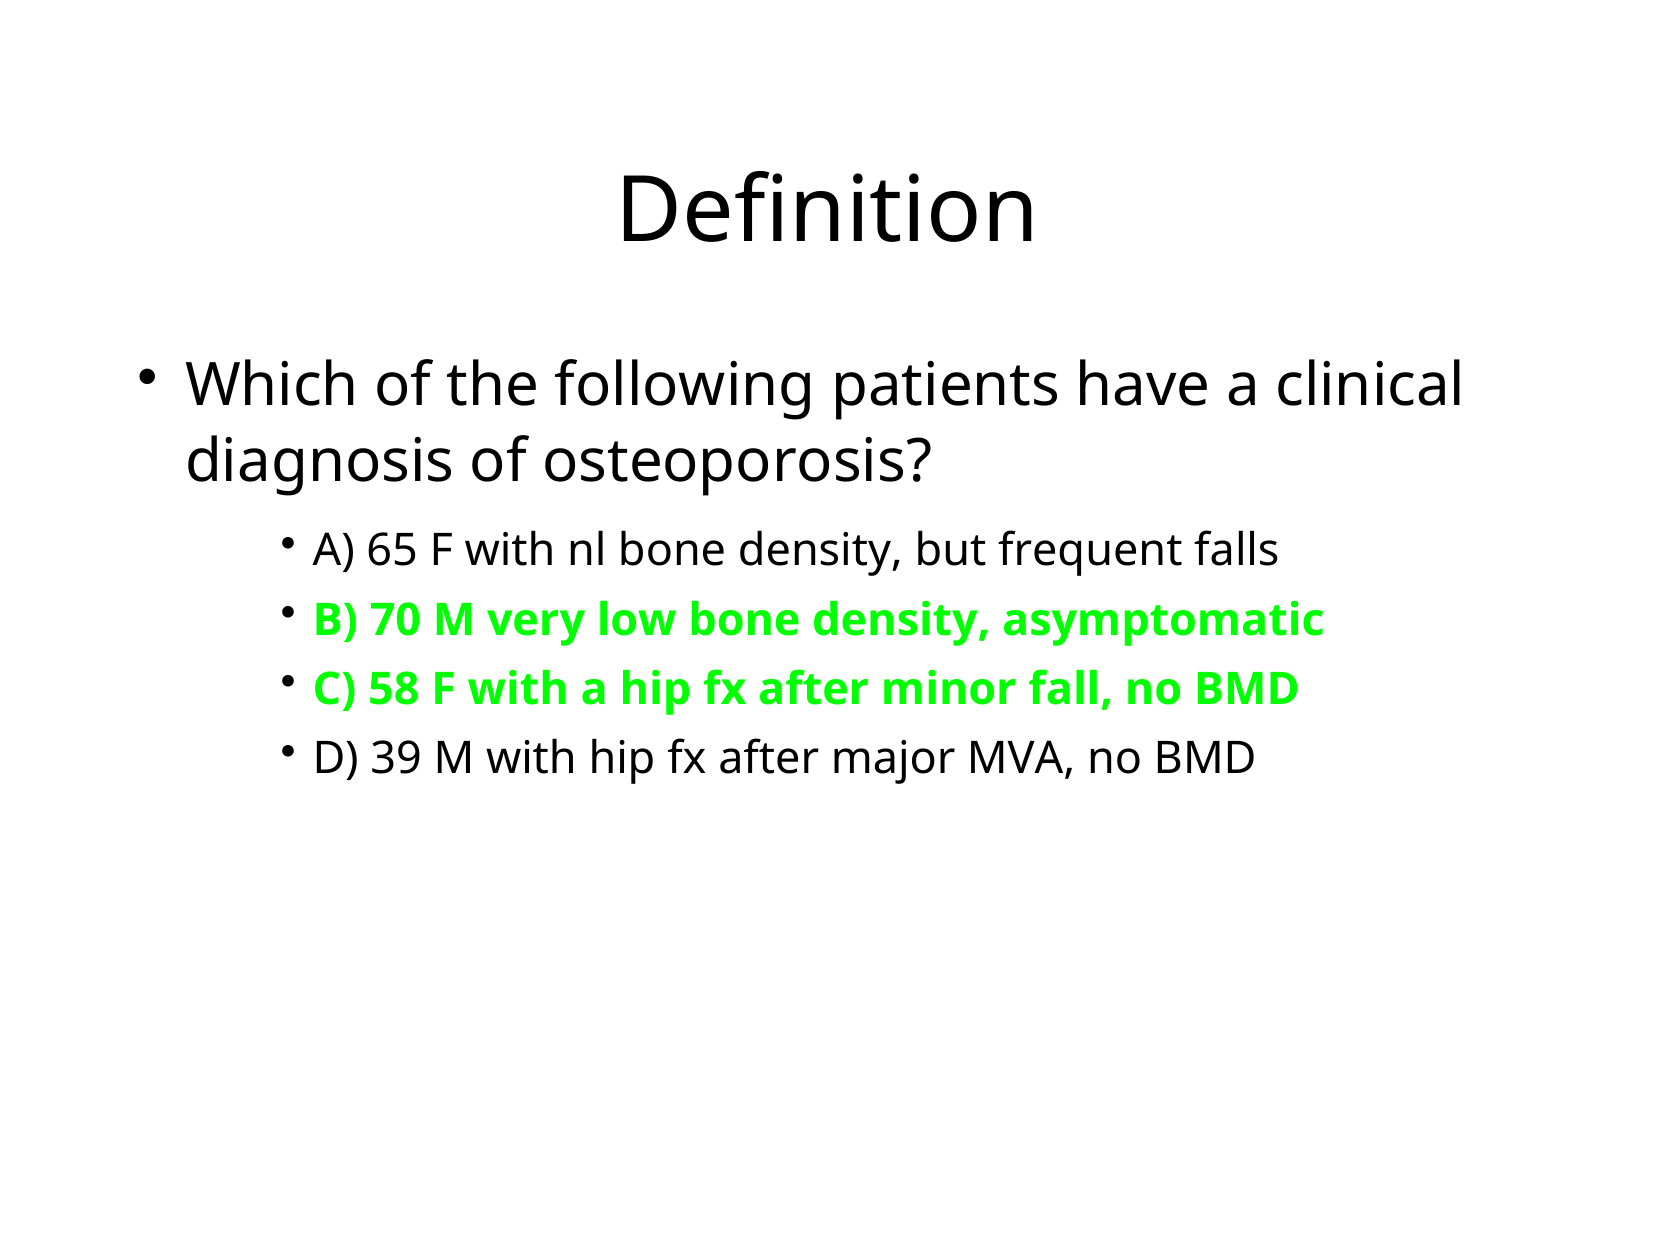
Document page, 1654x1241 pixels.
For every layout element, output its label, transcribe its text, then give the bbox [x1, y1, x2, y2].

list Which of the following patients have a clinical diagnosis of osteoporosis? A) 65 F with nl bone density, but frequent falls B) 70 M very low bone density, asymptomatic C) 58 F with a hip fx after minor fall, no BMD D) 39 M with hip fx after major MVA, no BMD [121, 344, 1534, 785]
title Definition [121, 155, 1534, 258]
